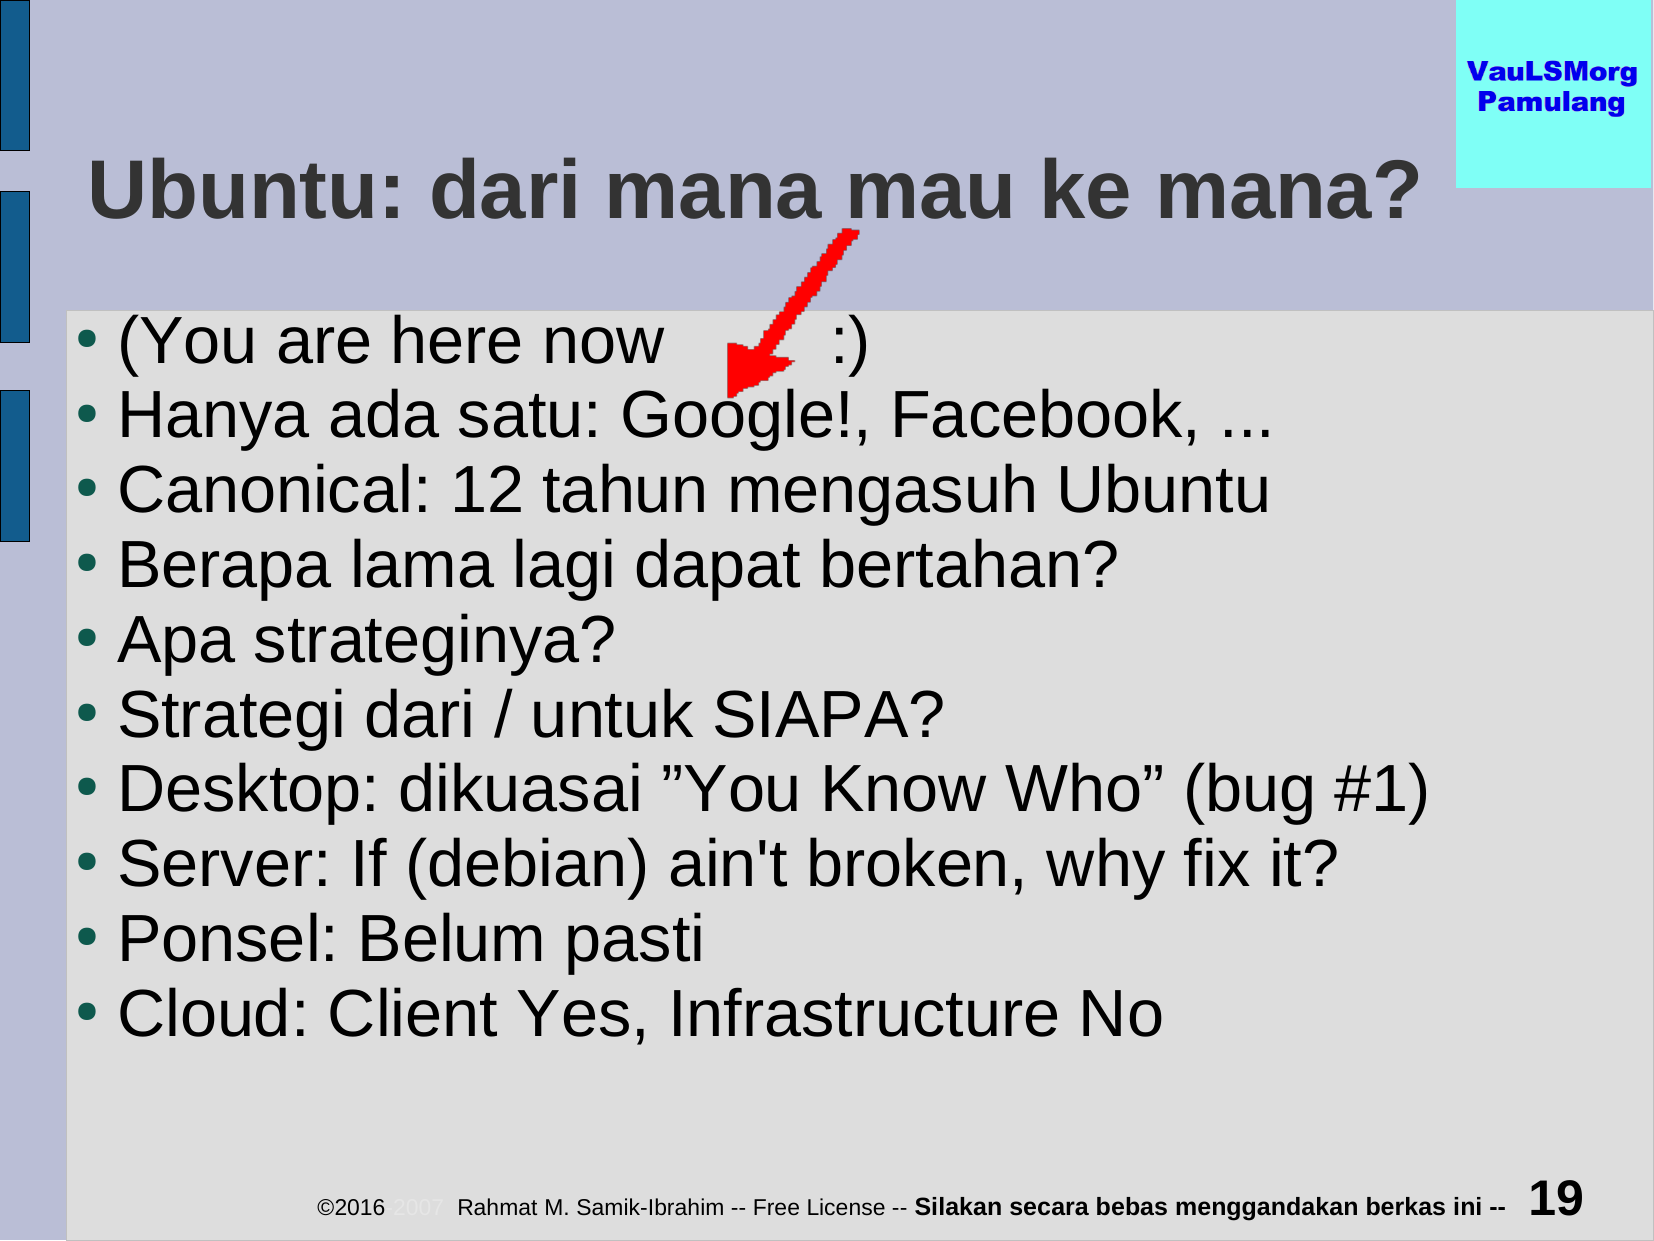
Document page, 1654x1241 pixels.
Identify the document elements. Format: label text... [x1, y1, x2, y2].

title Ubuntu: dari mana mau ke mana? [49, 86, 1462, 294]
picture [1456, 0, 1651, 188]
list (You are here now :) Hanya ada satu: Google!, Facebook, ... Canonical: 12 tahun mengasuh Ubuntu Berapa lama lagi dapat bertahan? Apa strateginya? Strategi dari / untuk SIAPA? Desktop: dikuasai ”You Know Who” (bug #1) Server: If (debian) ain't broken, why fix it? Ponsel: Belum pasti Cloud: Client Yes, Infrastructure No [75, 302, 1613, 1126]
picture [712, 224, 869, 404]
